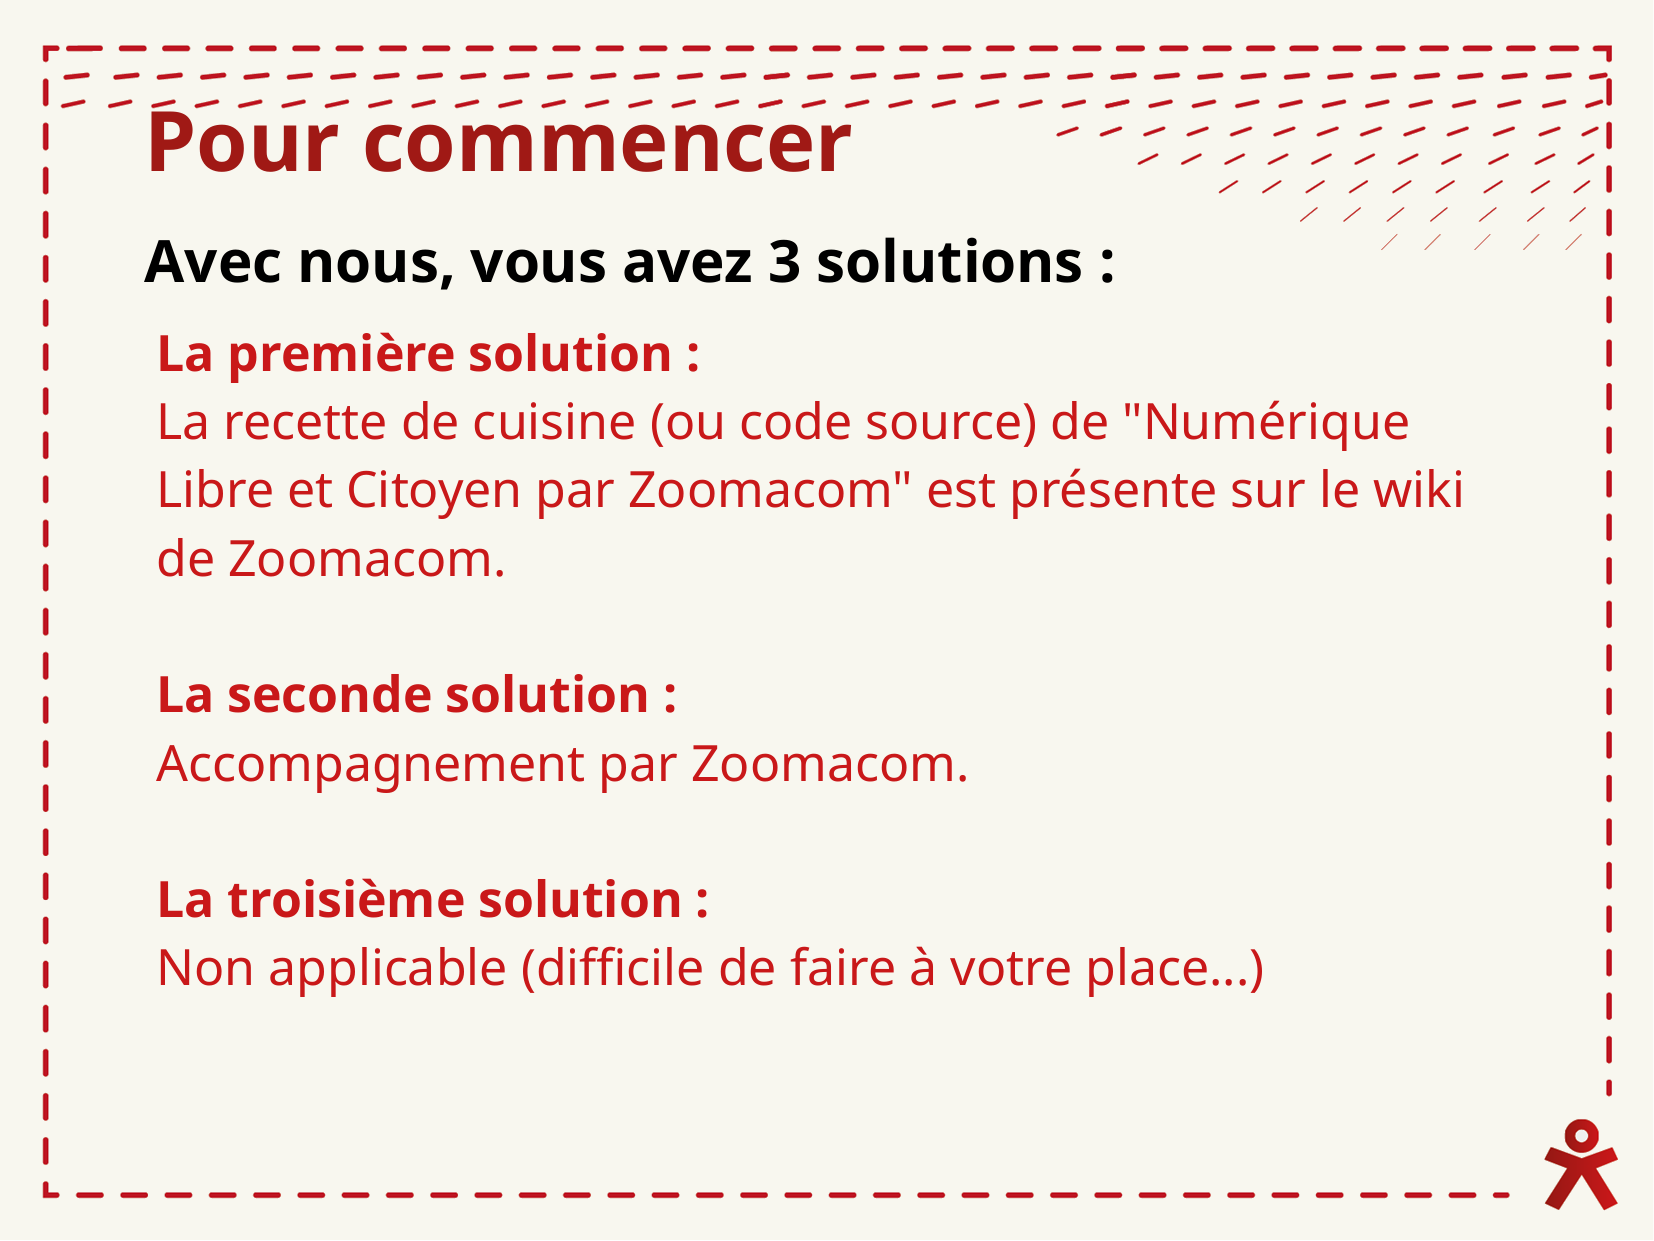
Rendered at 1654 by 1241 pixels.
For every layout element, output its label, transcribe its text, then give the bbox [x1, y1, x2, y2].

text_box La première solution : La recette de cuisine (ou code source) de "Numérique Libre et Citoyen par Zoomacom" est présente sur le wiki de Zoomacom. La seconde solution : Accompagnement par Zoomacom. La troisième solution : Non applicable (difficile de faire à votre place...) [141, 310, 1512, 1124]
text_box Pour commencer [129, 75, 1323, 201]
picture [0, 0, 1654, 1240]
text_box Avec nous, vous avez 3 solutions : [129, 212, 1441, 383]
